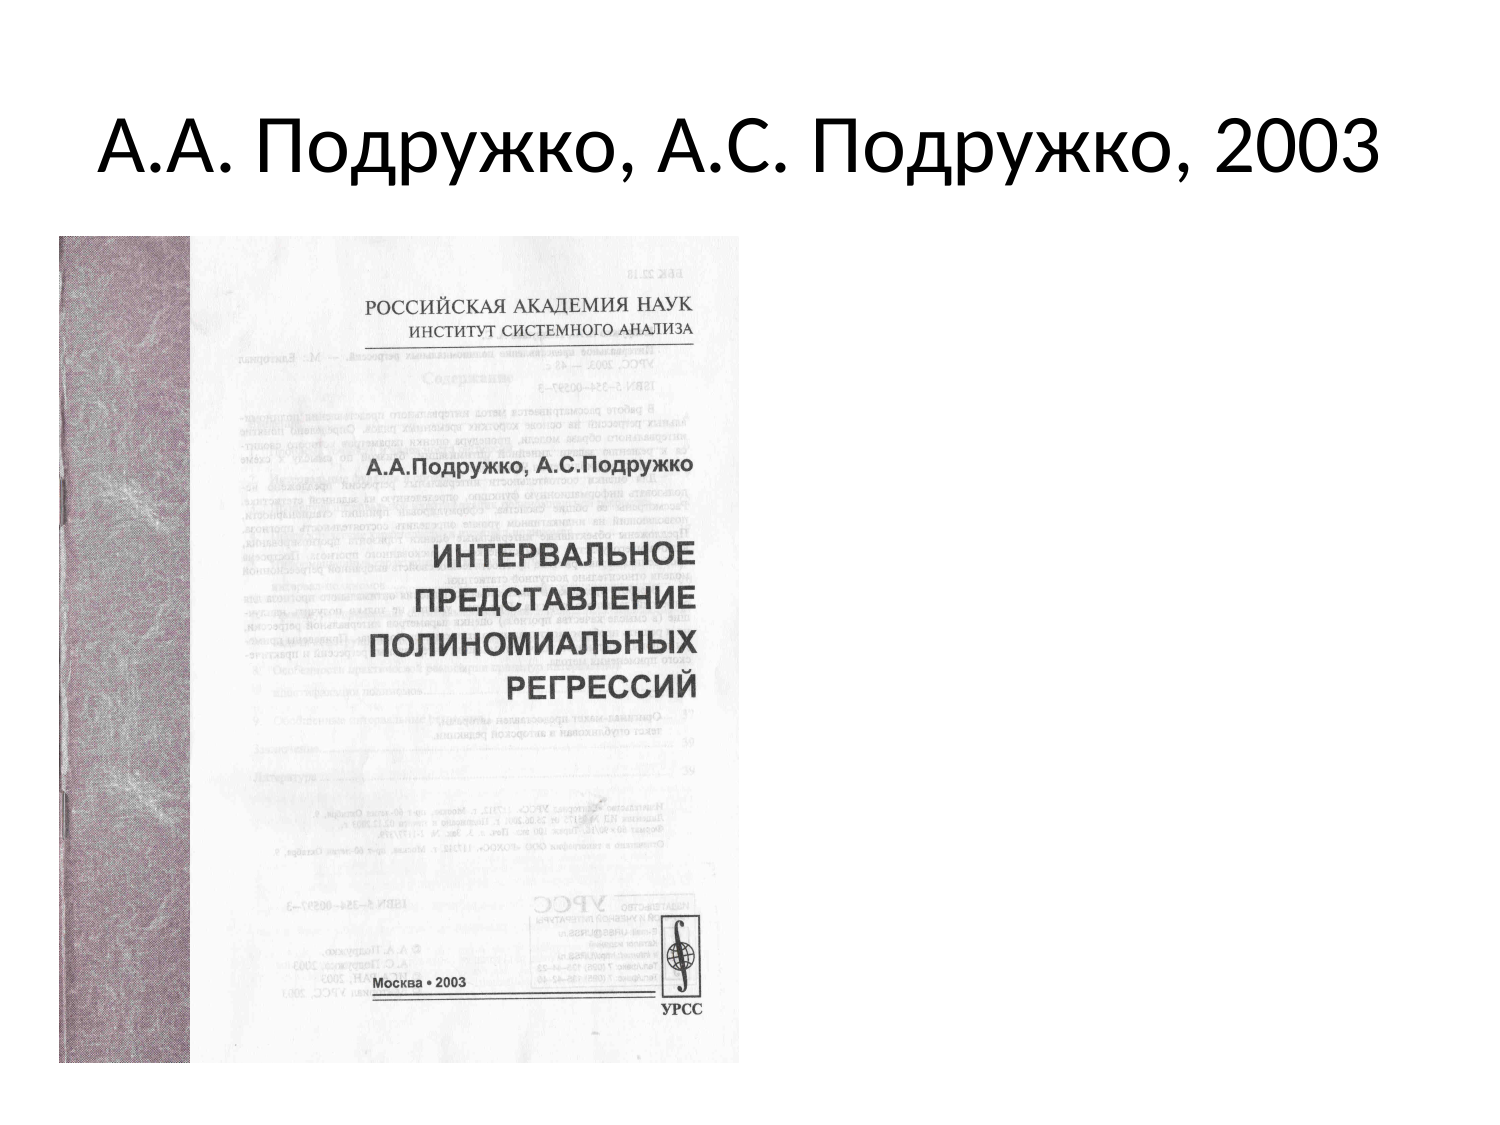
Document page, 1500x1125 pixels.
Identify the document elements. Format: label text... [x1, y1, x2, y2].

picture [59, 236, 739, 1063]
text_box А.А. Подружко, А.С. Подружко, 2003 [75, 45, 1426, 233]
